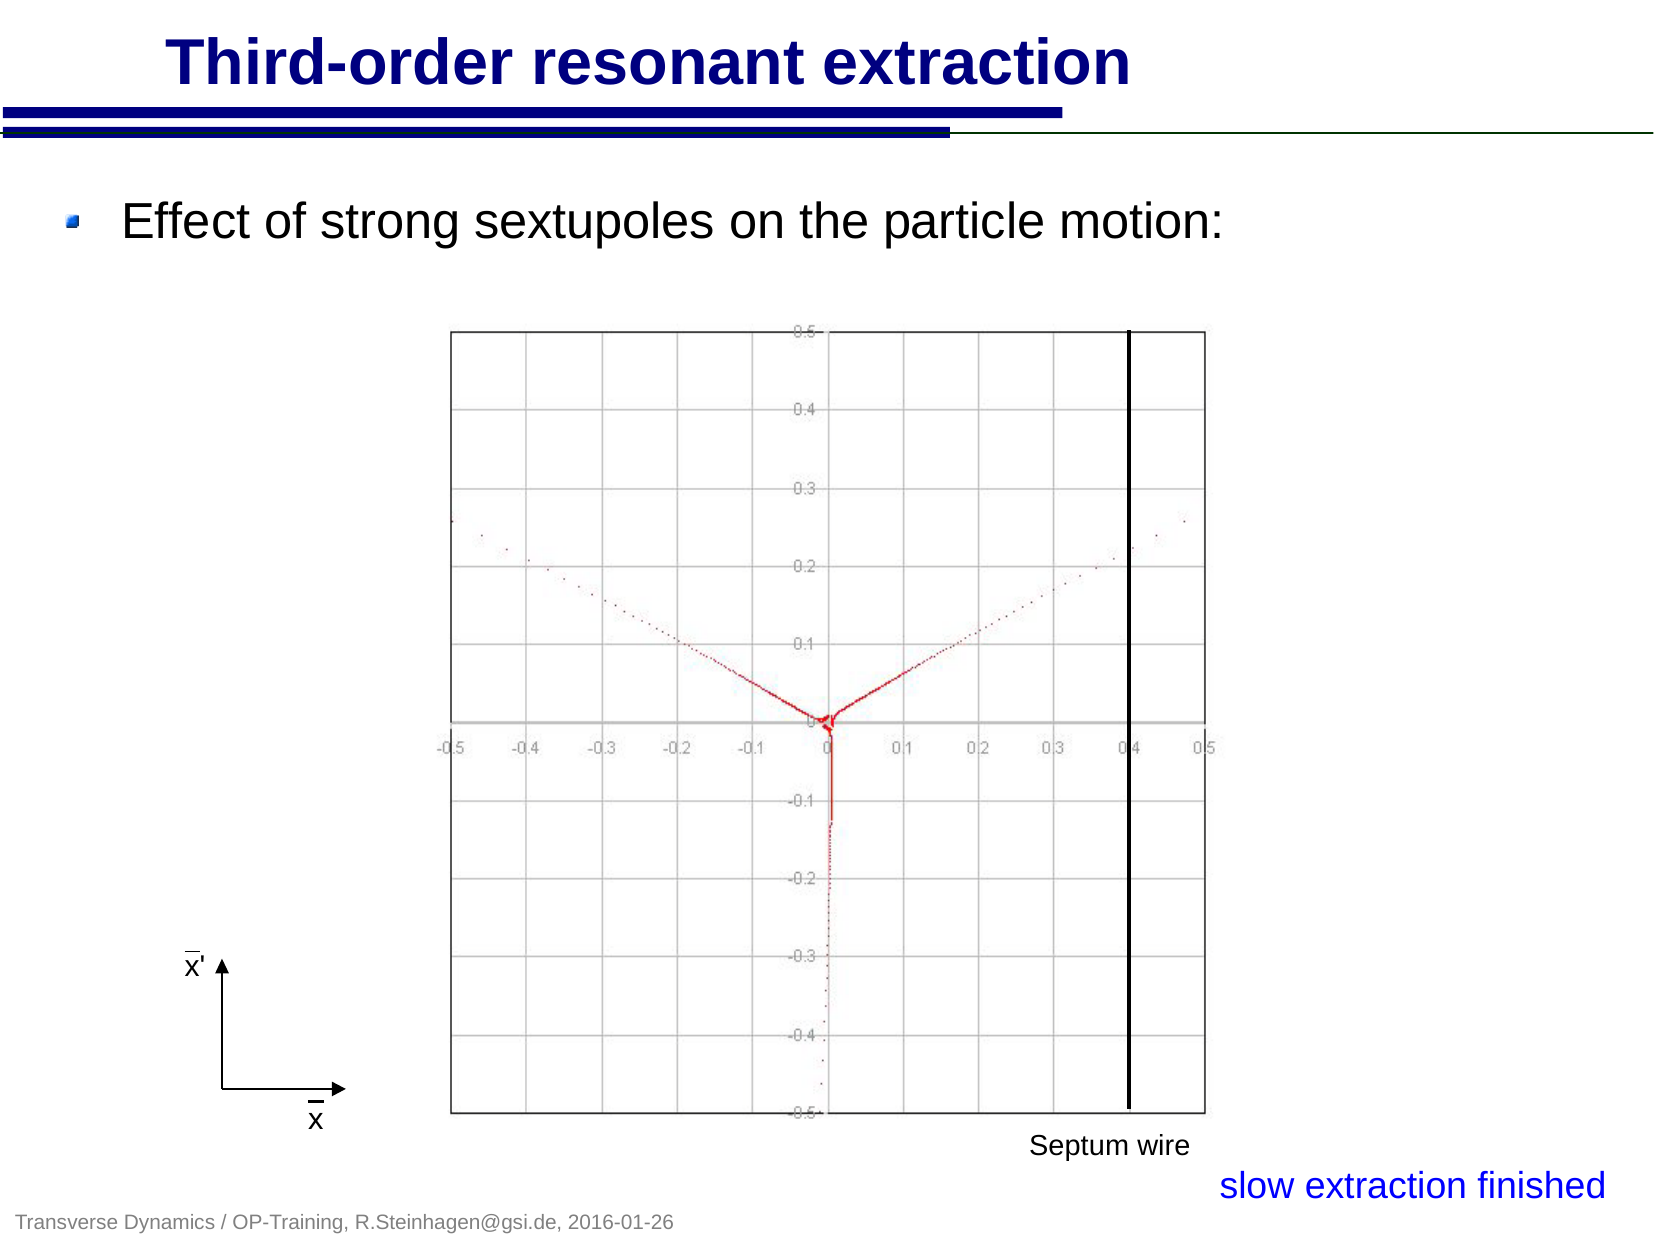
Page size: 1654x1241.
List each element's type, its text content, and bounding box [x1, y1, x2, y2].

title Third-order resonant extraction [165, 0, 1323, 124]
list Effect of strong sextupoles on the particle motion: [65, 192, 1628, 1205]
text_box slow extraction finished [1204, 1157, 1621, 1215]
